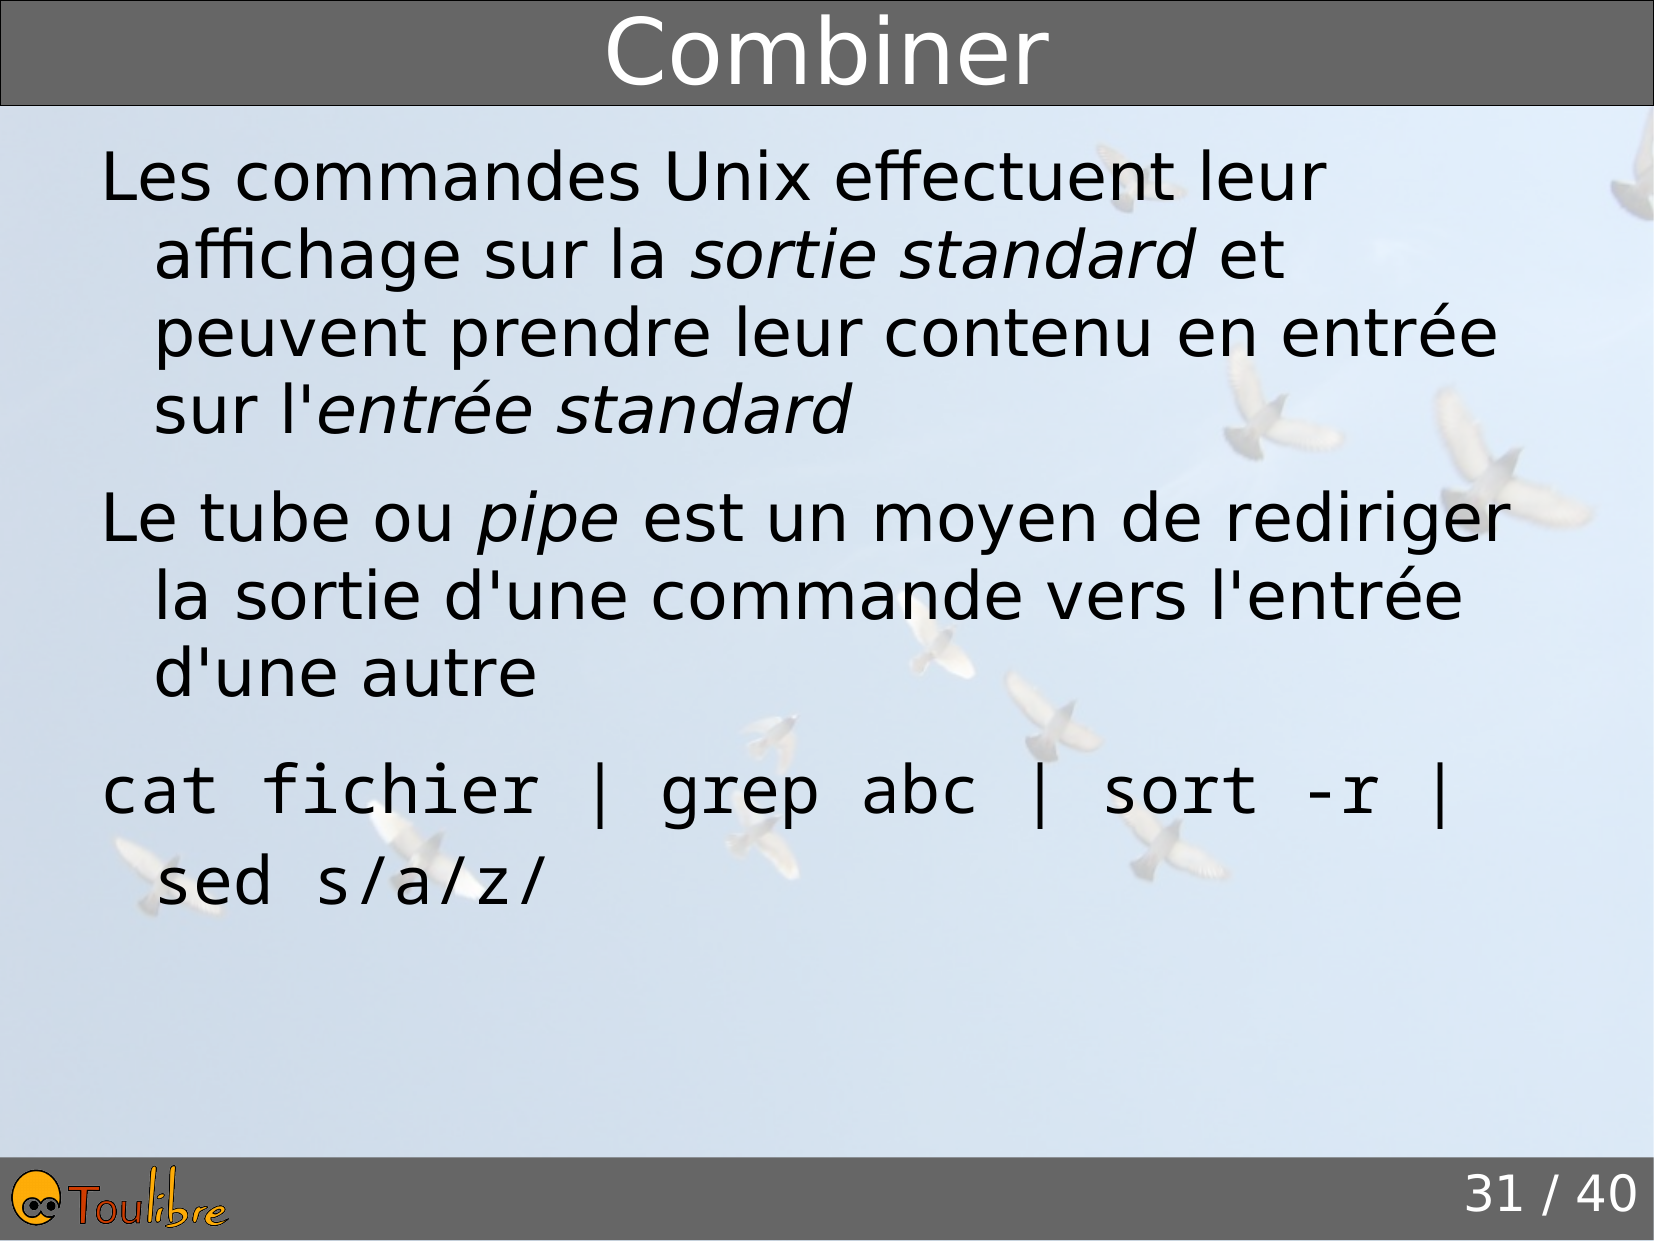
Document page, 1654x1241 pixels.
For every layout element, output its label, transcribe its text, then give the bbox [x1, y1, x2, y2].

list Les commandes Unix effectuent leur affichage sur la sortie standard et peuvent prendre leur contenu en entrée sur l'entrée standard Le tube ou pipe est un moyen de rediriger la sortie d'une commande vers l'entrée d'une autre cat fichier | grep abc | sort -r | sed s/a/z/ [82, 138, 1571, 1094]
picture [11, 1165, 229, 1228]
title Combiner [0, 0, 1654, 107]
